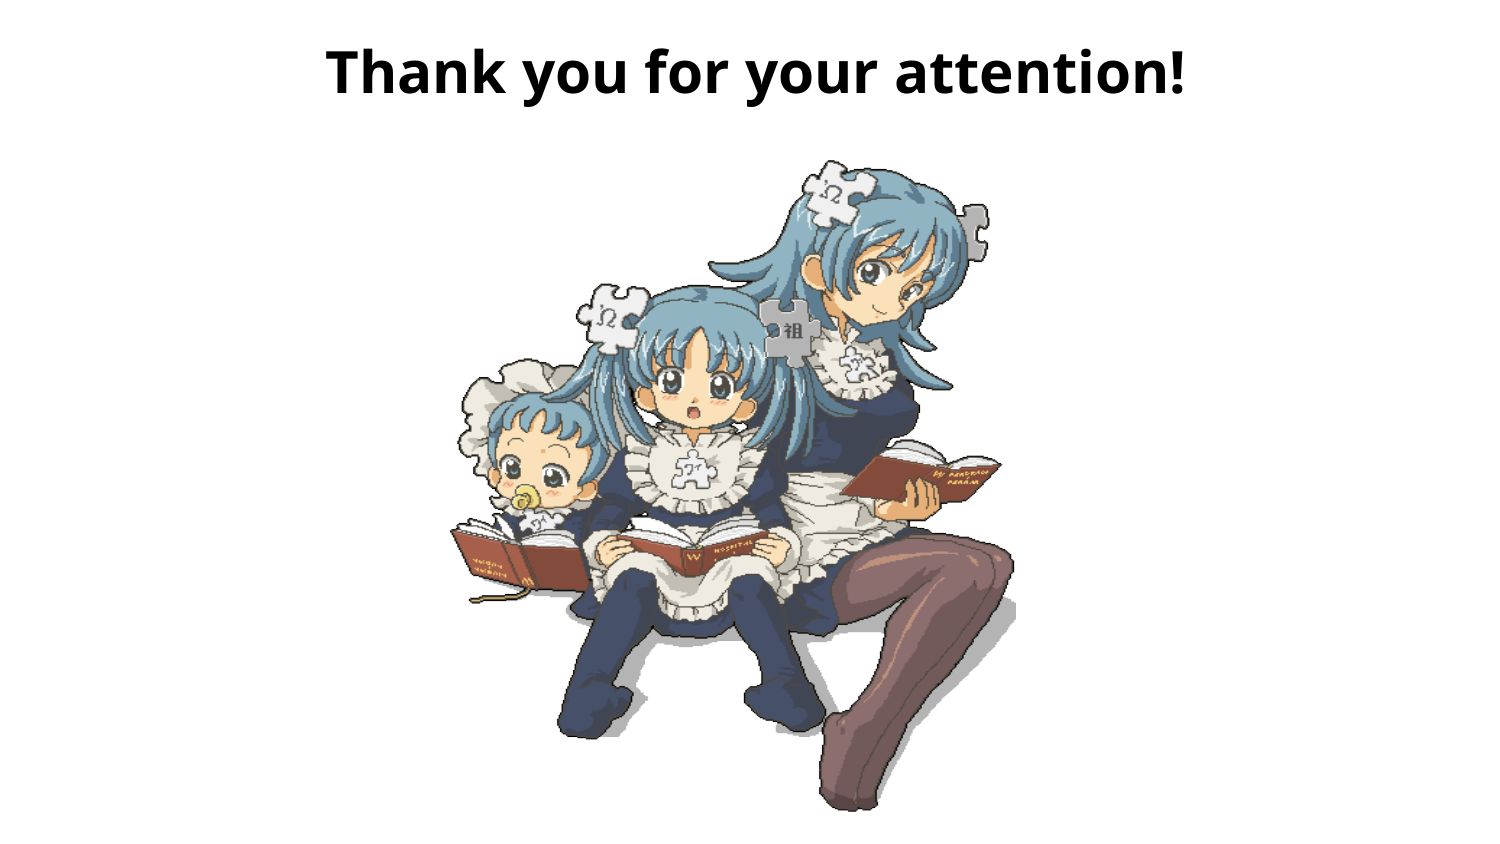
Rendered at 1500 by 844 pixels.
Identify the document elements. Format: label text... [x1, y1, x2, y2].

title Thank you for your attention! [118, 0, 1394, 167]
picture [437, 129, 1016, 827]
